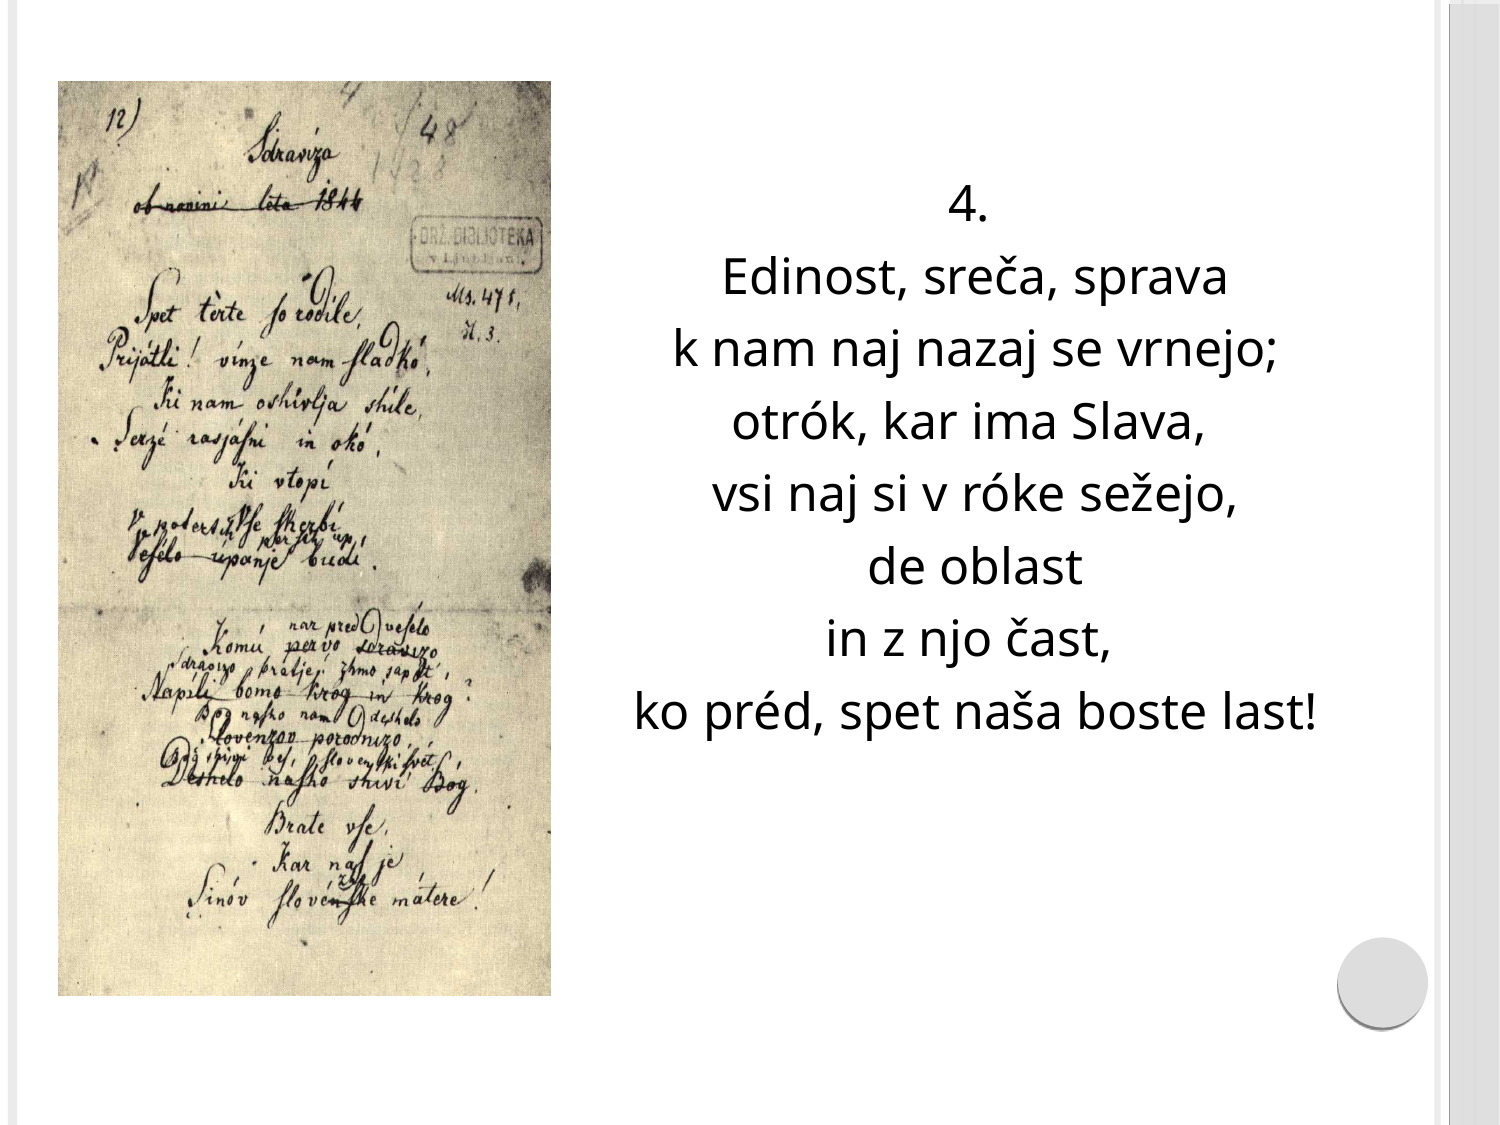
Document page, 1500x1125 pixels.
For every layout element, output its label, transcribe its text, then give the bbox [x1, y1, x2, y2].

picture [58, 81, 551, 997]
list 4. Edinost, sreča, sprava k nam naj nazaj se vrnejo; otrók, kar ima Slava, vsi naj si v róke sežejo, de oblast in z njo čast, ko préd, spet naša boste last! [551, 164, 1500, 964]
